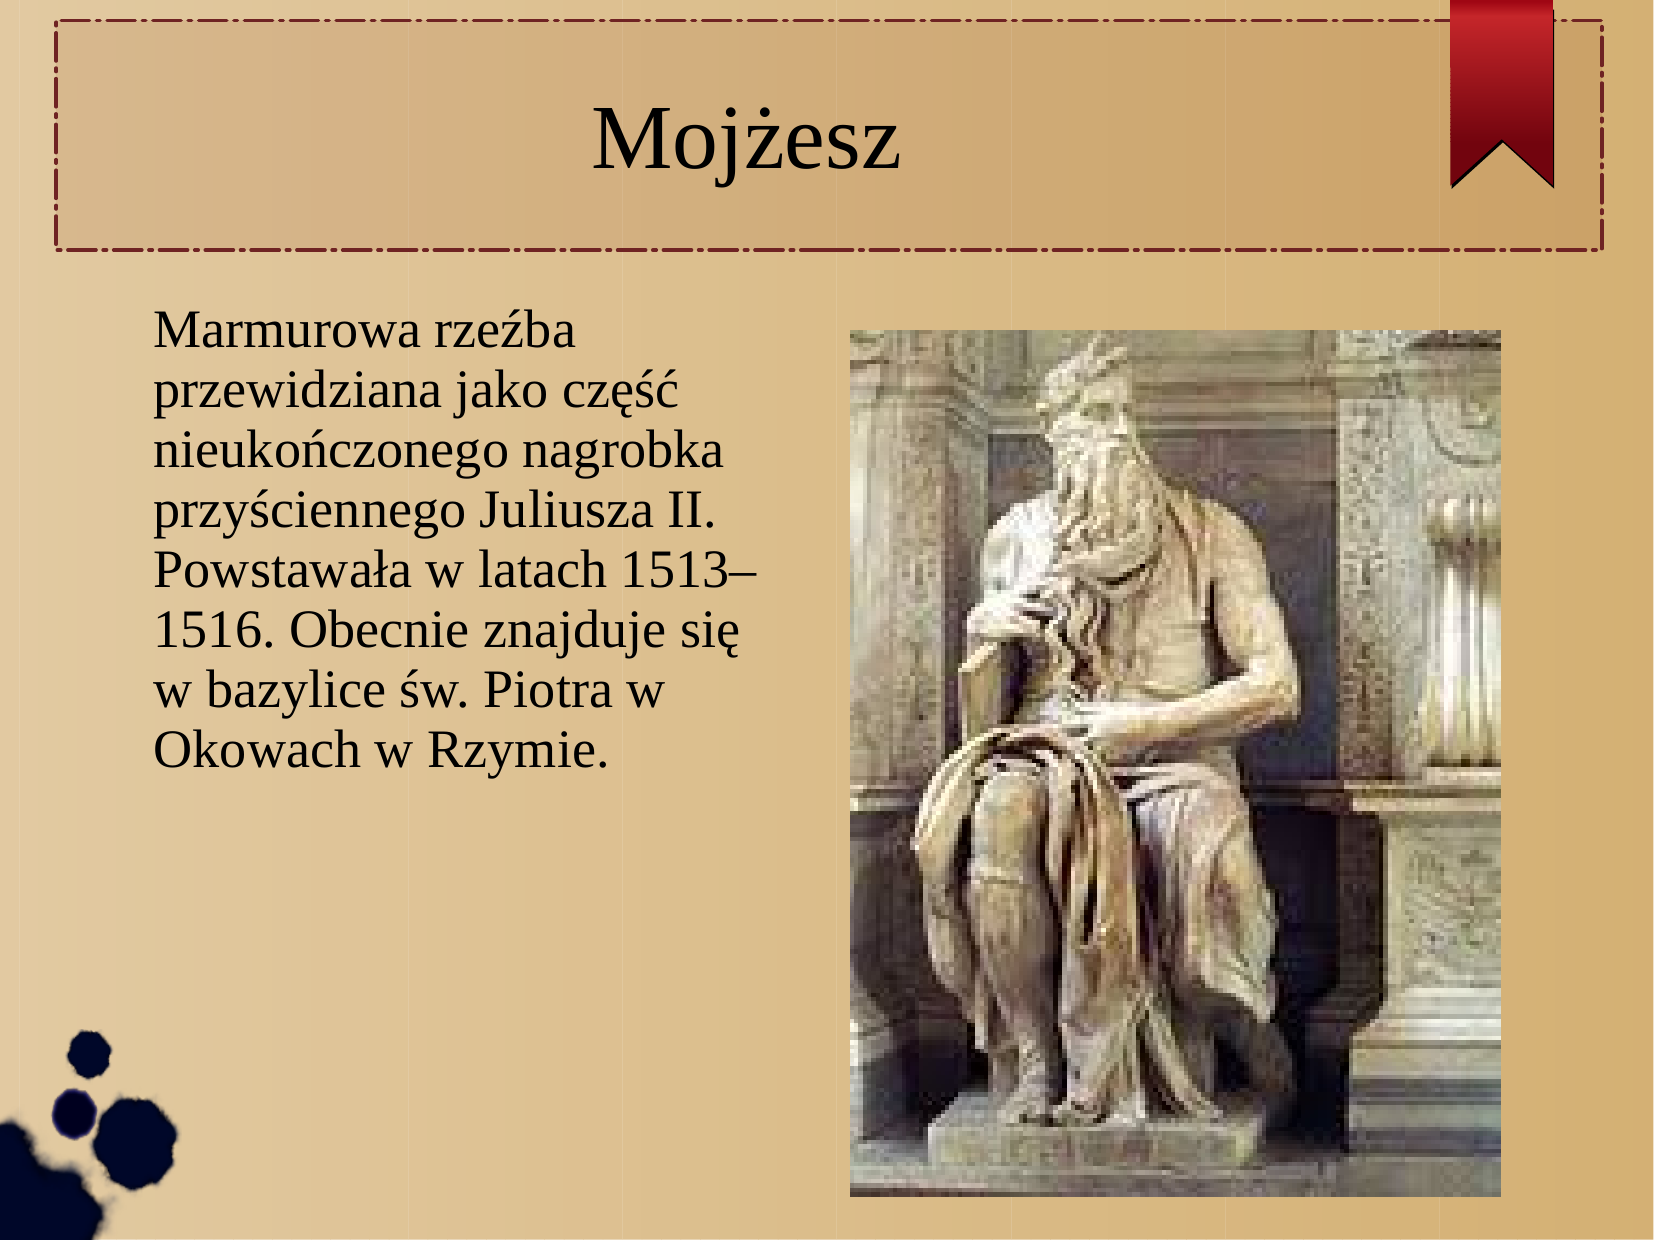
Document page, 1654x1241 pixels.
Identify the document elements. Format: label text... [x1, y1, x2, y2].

title Mojżesz [82, 47, 1412, 229]
list Marmurowa rzeźba przewidziana jako część nieukończonego nagrobka przyściennego Juliusza II. Powstawała w latach 1513–1516. Obecnie znajduje się w bazylice św. Piotra w Okowach w Rzymie. [82, 299, 792, 1087]
picture [850, 330, 1501, 1197]
